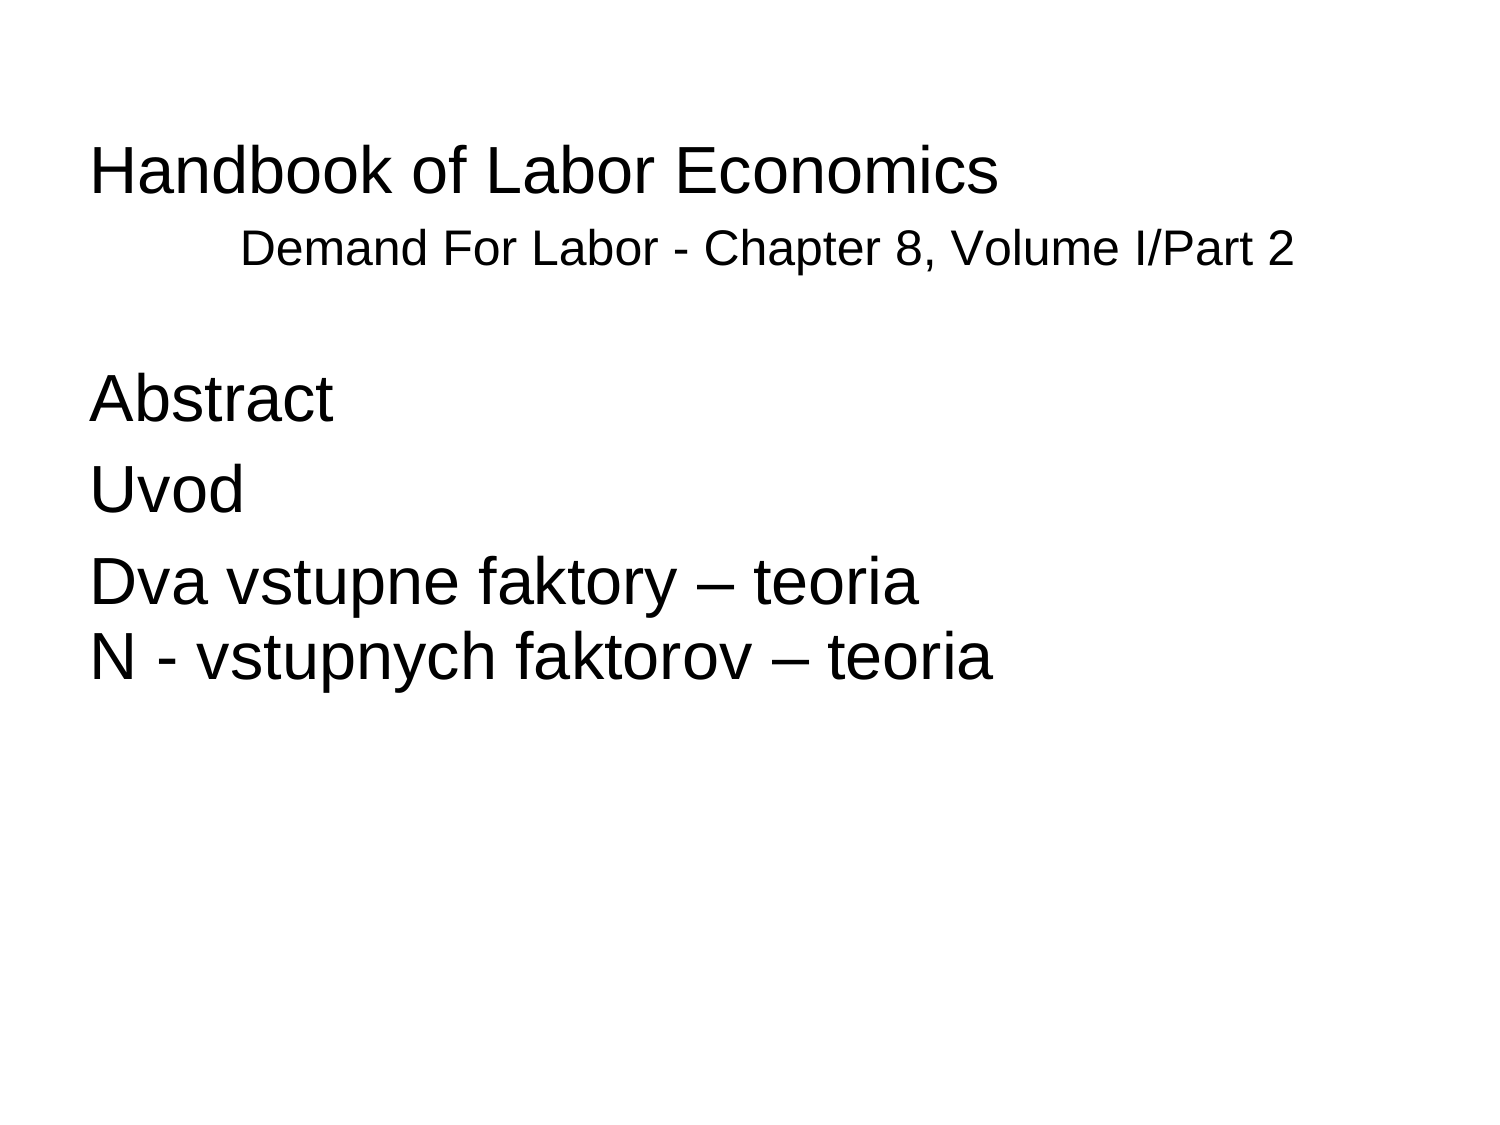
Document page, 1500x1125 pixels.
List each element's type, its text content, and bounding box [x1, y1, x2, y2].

list Handbook of Labor Economics Demand For Labor - Chapter 8, Volume I/Part 2 Abstract Uvod Dva vstupne faktory – teoria N - vstupnych faktorov – teoria [75, 125, 1426, 1006]
